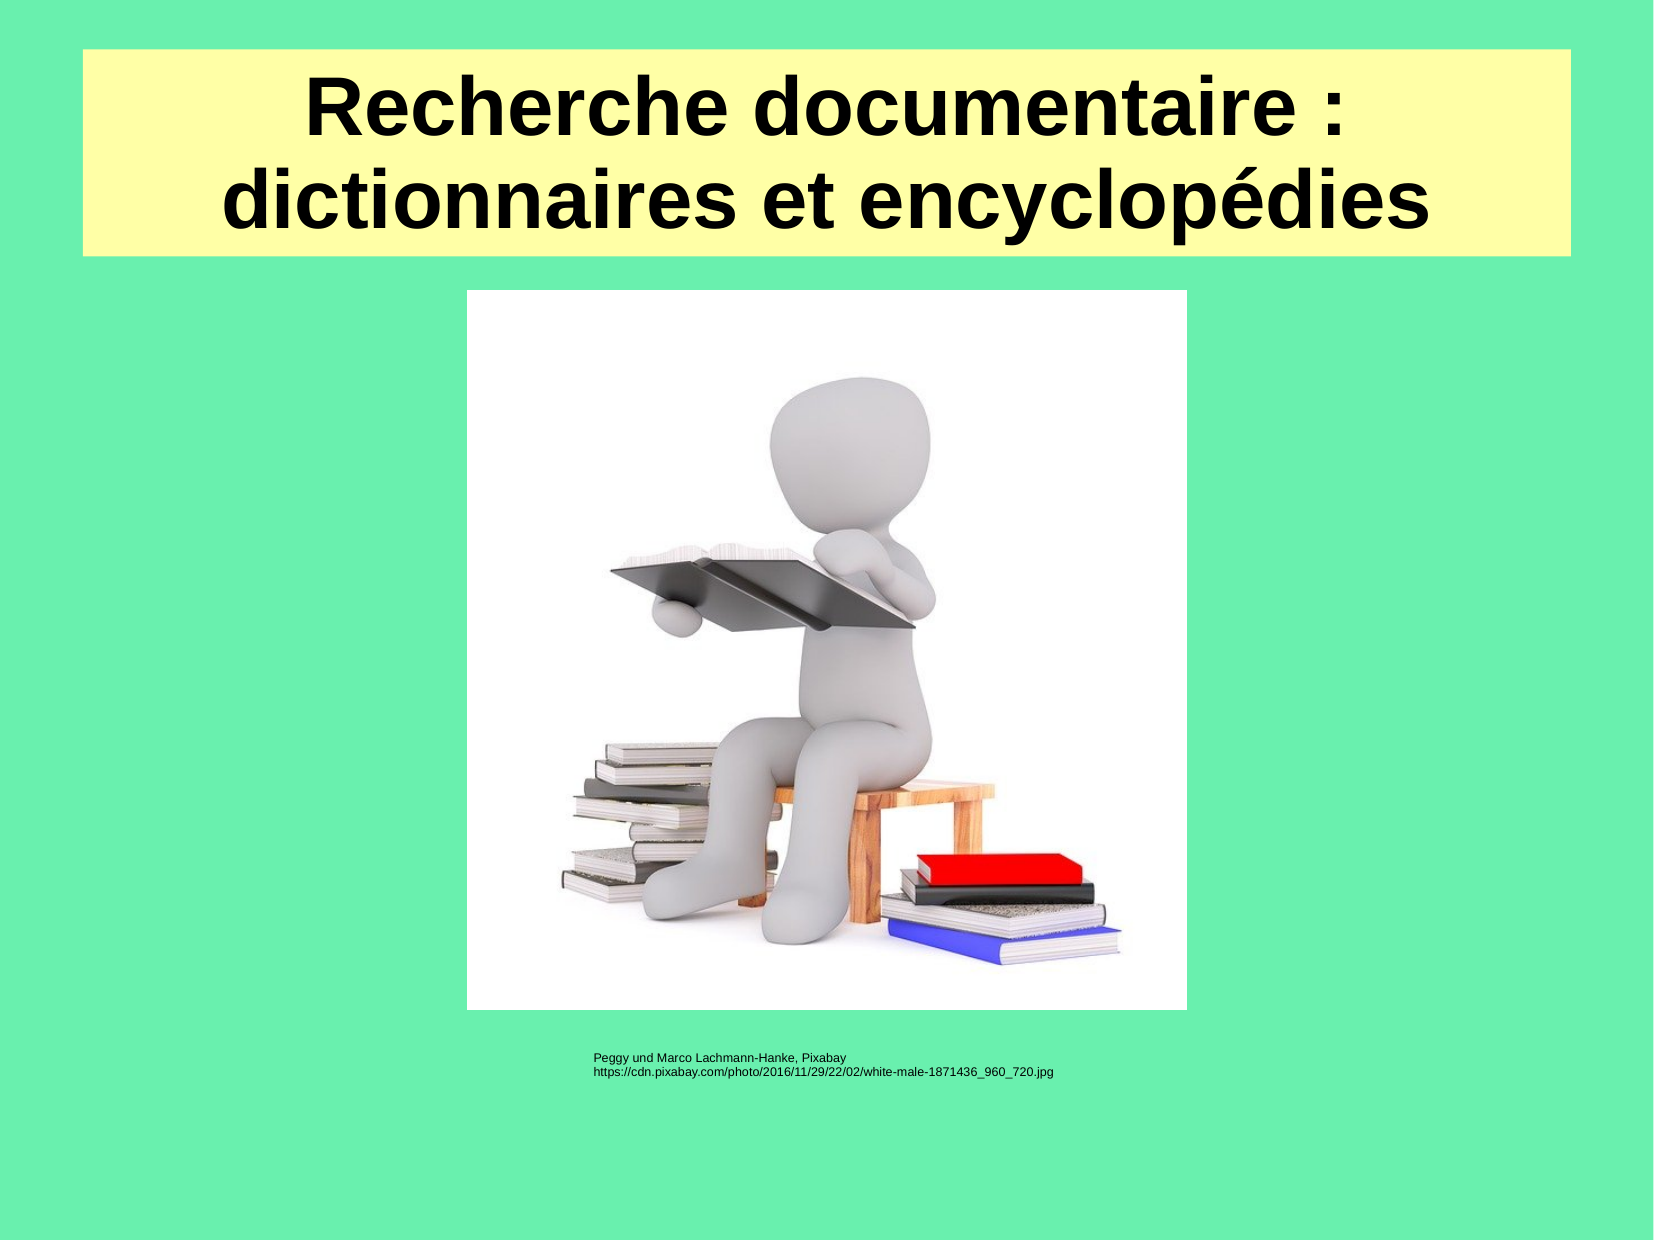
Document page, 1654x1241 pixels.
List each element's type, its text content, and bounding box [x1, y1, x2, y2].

text_box Peggy und Marco Lachmann-Hanke, Pixabay https://cdn.pixabay.com/photo/2016/11/29/22/02/white-male-1871436_960_720.jpg [578, 1043, 1087, 1087]
picture [467, 290, 1187, 1010]
title Recherche documentaire : dictionnaires et encyclopédies [82, 49, 1571, 257]
